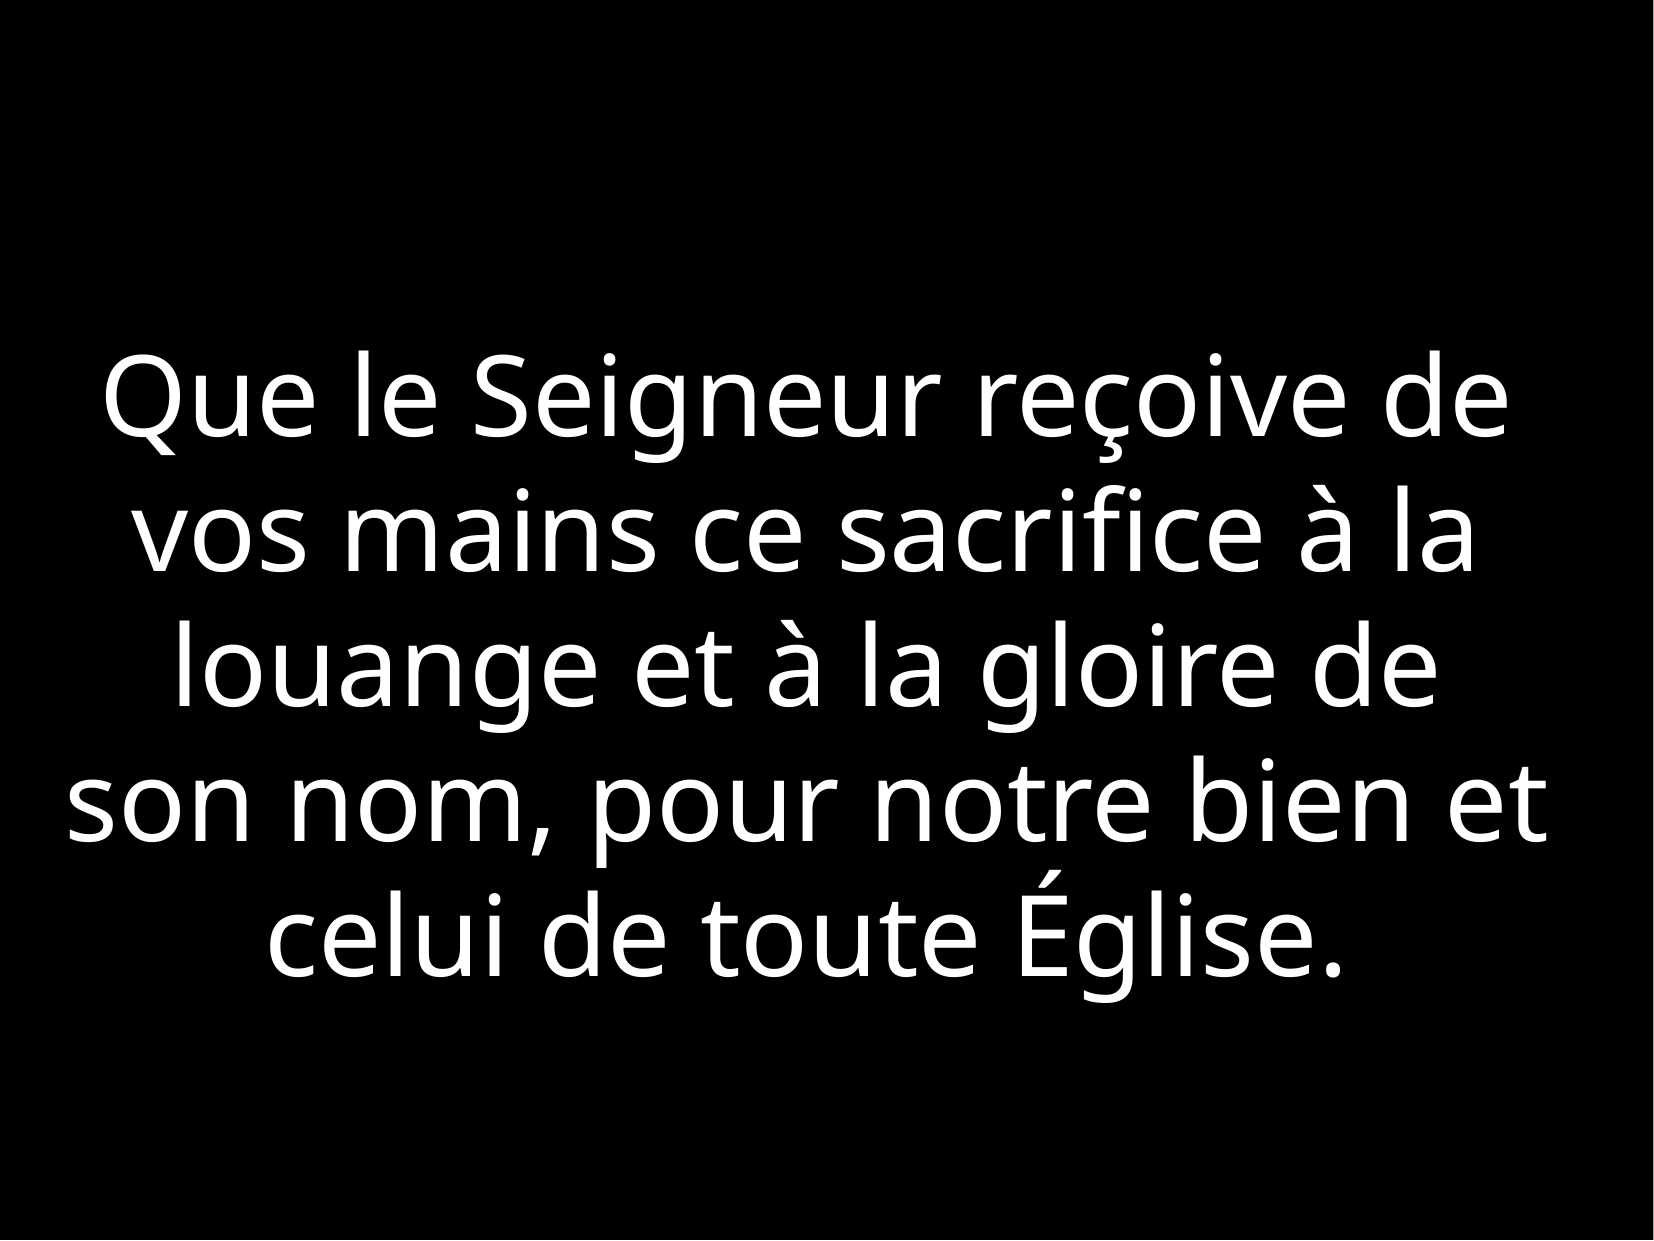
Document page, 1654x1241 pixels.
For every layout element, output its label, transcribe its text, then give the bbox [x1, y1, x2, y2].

text_box Que le Seigneur reçoive de vos mains ce sacrifice à la louange et à la gloire de son nom, pour notre bien et celui de toute Église. [45, 73, 1569, 652]
